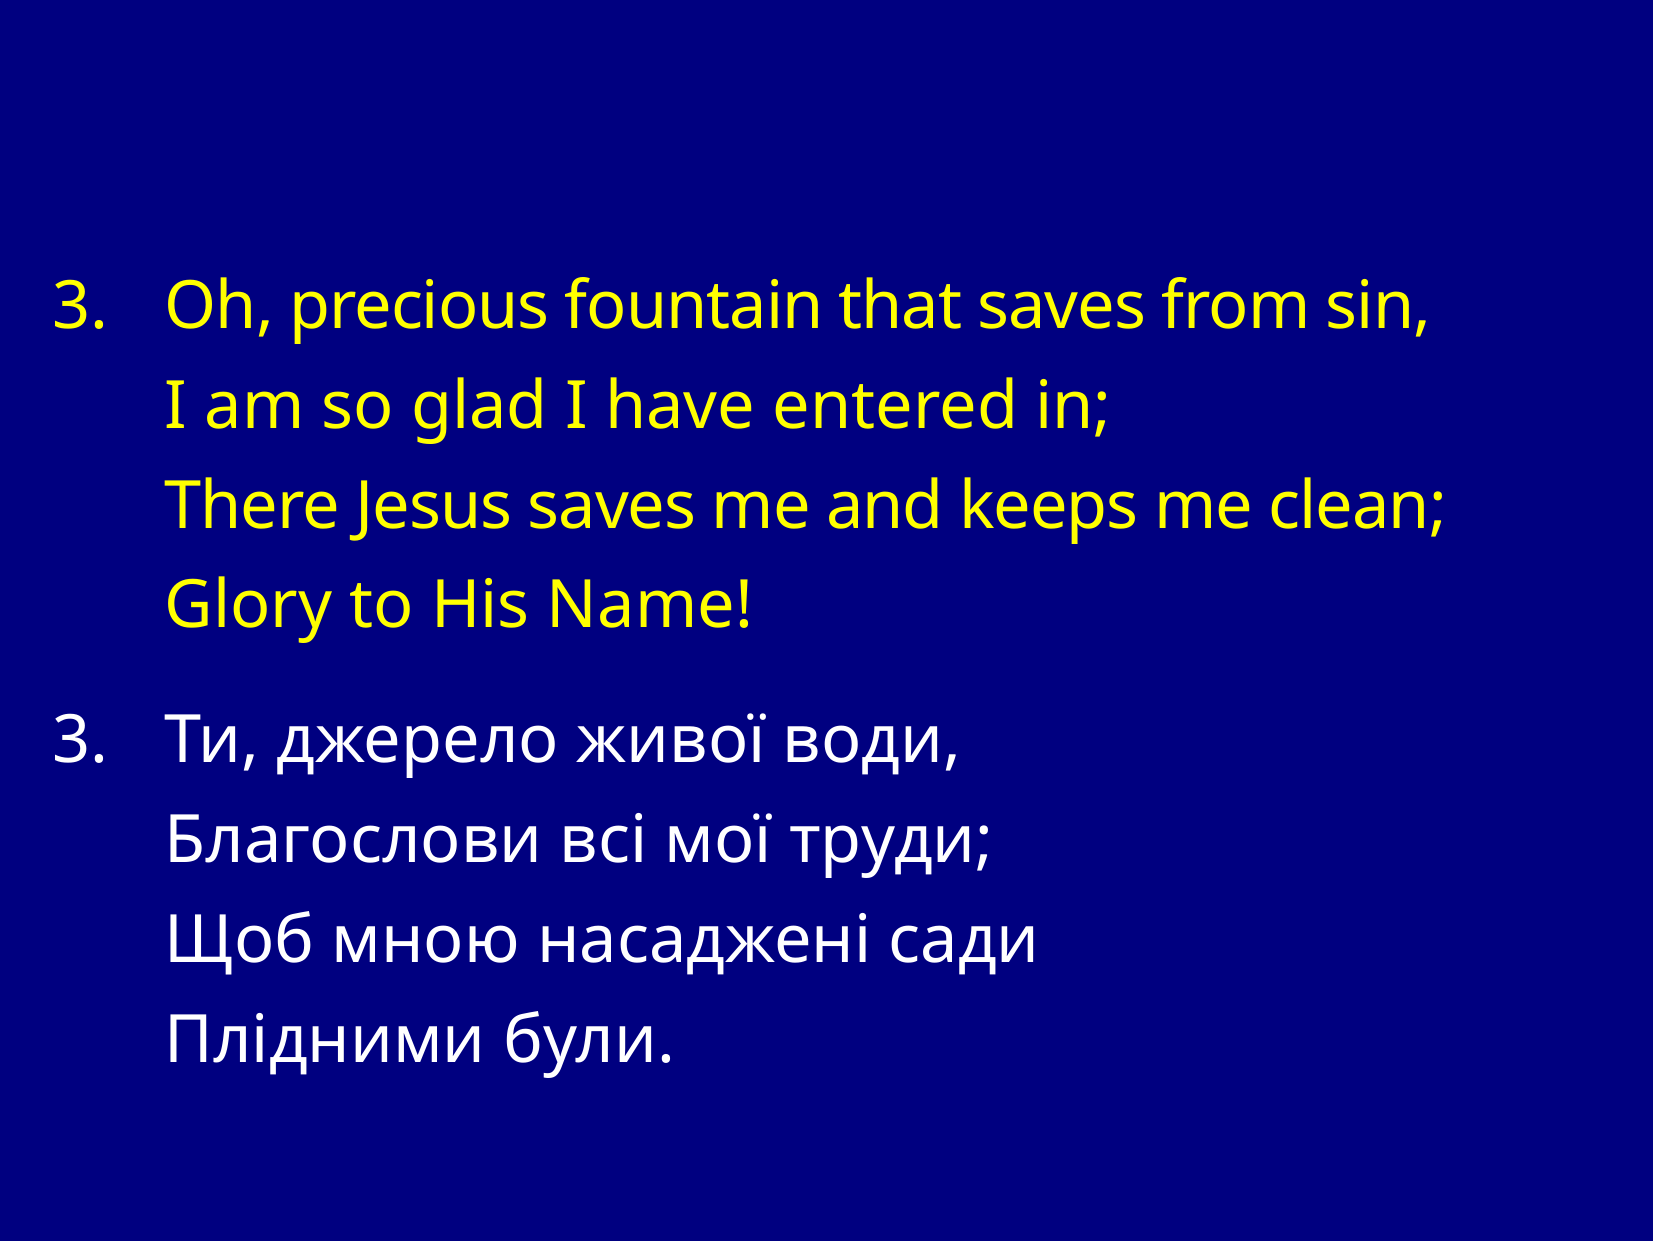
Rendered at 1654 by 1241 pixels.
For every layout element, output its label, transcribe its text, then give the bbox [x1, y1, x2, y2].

text_box 3. Oh, precious fountain that saves from sin, I am so glad I have entered in; There Jesus saves me and keeps me clean; Glory to His Name! [37, 150, 1653, 638]
text_box 3. Ти, джерело живої води, Благослови всі мої труди; Щоб мною насаджені сади Плідними були. [37, 675, 1576, 1163]
